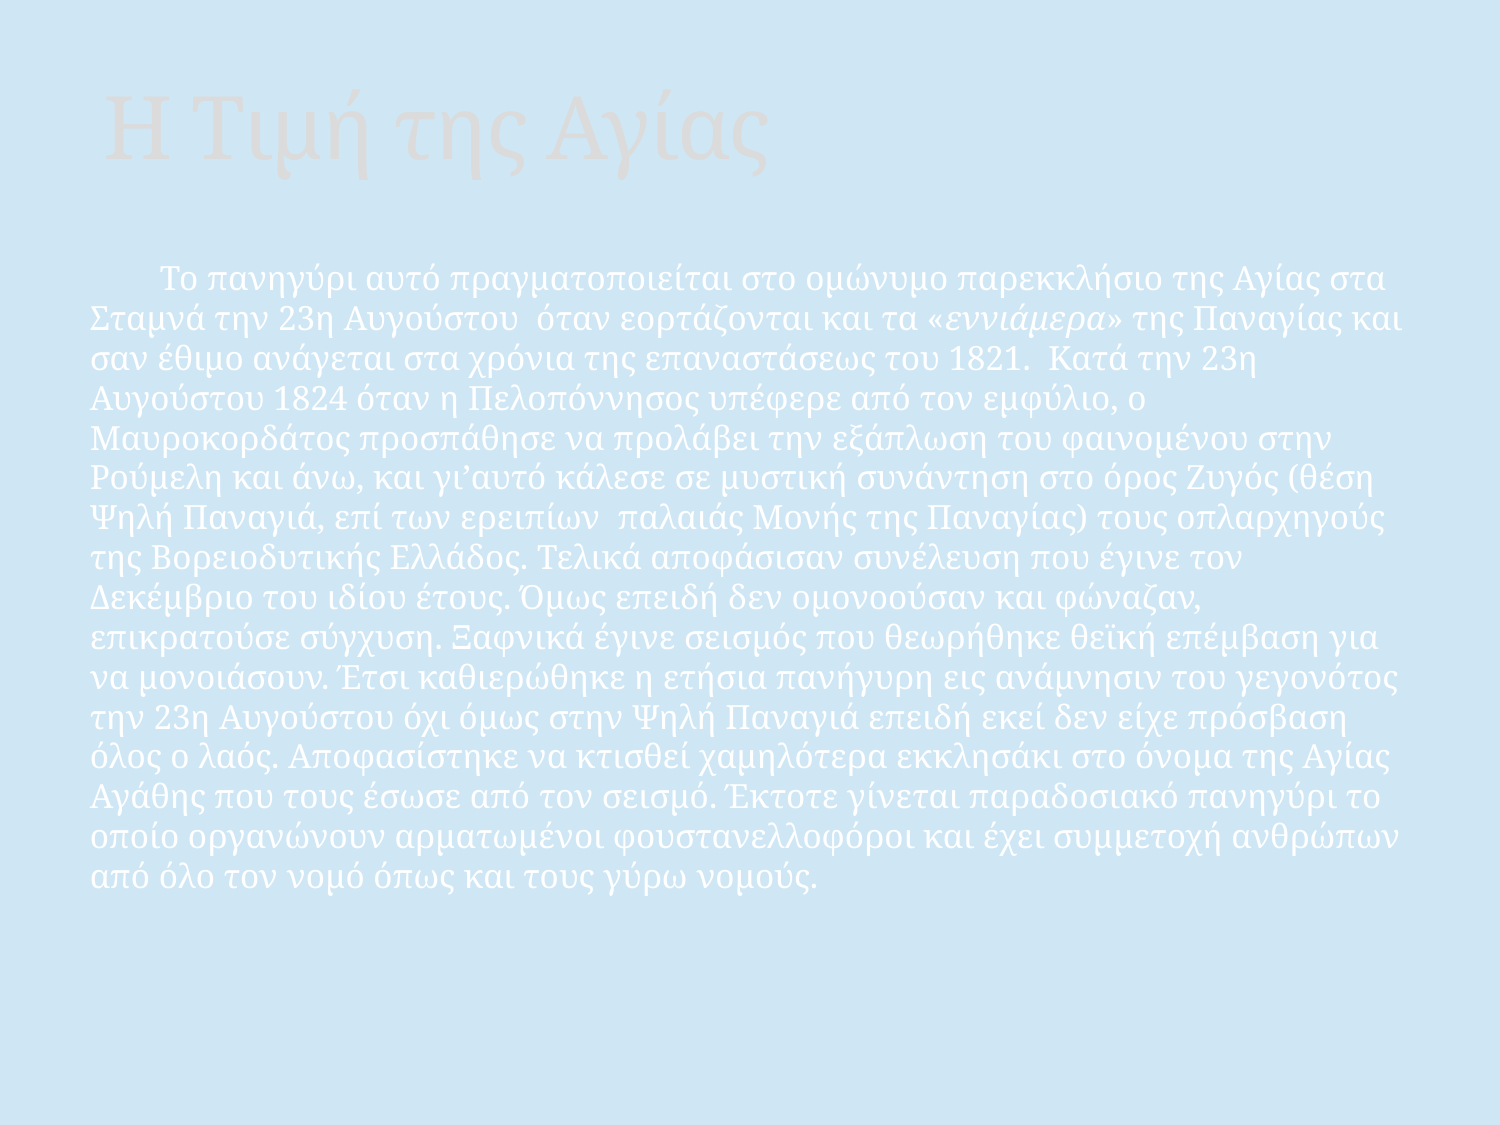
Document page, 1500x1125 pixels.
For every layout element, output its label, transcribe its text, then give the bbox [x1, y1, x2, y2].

title Η Τιμή της Αγίας [88, 45, 1425, 185]
list Το πανηγύρι αυτό πραγματοποιείται στο ομώνυμο παρεκκλήσιο της Αγίας στα Σταμνά την 23η Αυγούστου όταν εορτάζονται και τα «εννιάμερα» της Παναγίας και σαν έθιμο ανάγεται στα χρόνια της επαναστάσεως του 1821. Κατά την 23η Αυγούστου 1824 όταν η Πελοπόννησος υπέφερε από τον εμφύλιο, ο Μαυροκορδάτος προσπάθησε να προλάβει την εξάπλωση του φαινομένου στην Ρούμελη και άνω, και γι’αυτό κάλεσε σε μυστική συνάντηση στο όρος Ζυγός (θέση Ψηλή Παναγιά, επί των ερειπίων παλαιάς Μονής της Παναγίας) τους οπλαρχηγούς της Βορειοδυτικής Ελλάδος. Τελικά αποφάσισαν συνέλευση που έγινε τον Δεκέμβριο του ιδίου έτους. Όμως επειδή δεν ομονοούσαν και φώναζαν, επικρατούσε σύγχυση. Ξαφνικά έγινε σεισμός που θεωρήθηκε θεϊκή επέμβαση για να μονοιάσουν. Έτσι καθιερώθηκε η ετήσια πανήγυρη εις ανάμνησιν του γεγονότος την 23η Αυγούστου όχι όμως στην Ψηλή Παναγιά επειδή εκεί δεν είχε πρόσβαση όλος ο λαός. Αποφασίστηκε να κτισθεί χαμηλότερα εκκλησάκι στο όνομα της Αγίας Αγάθης που τους έσωσε από τον σεισμό. Έκτοτε γίνεται παραδοσιακό πανηγύρι το οποίο οργανώνουν αρματωμένοι φουστανελλοφόροι και έχει συμμετοχή ανθρώπων από όλο τον νομό όπως και τους γύρω νομούς. [75, 249, 1425, 1000]
